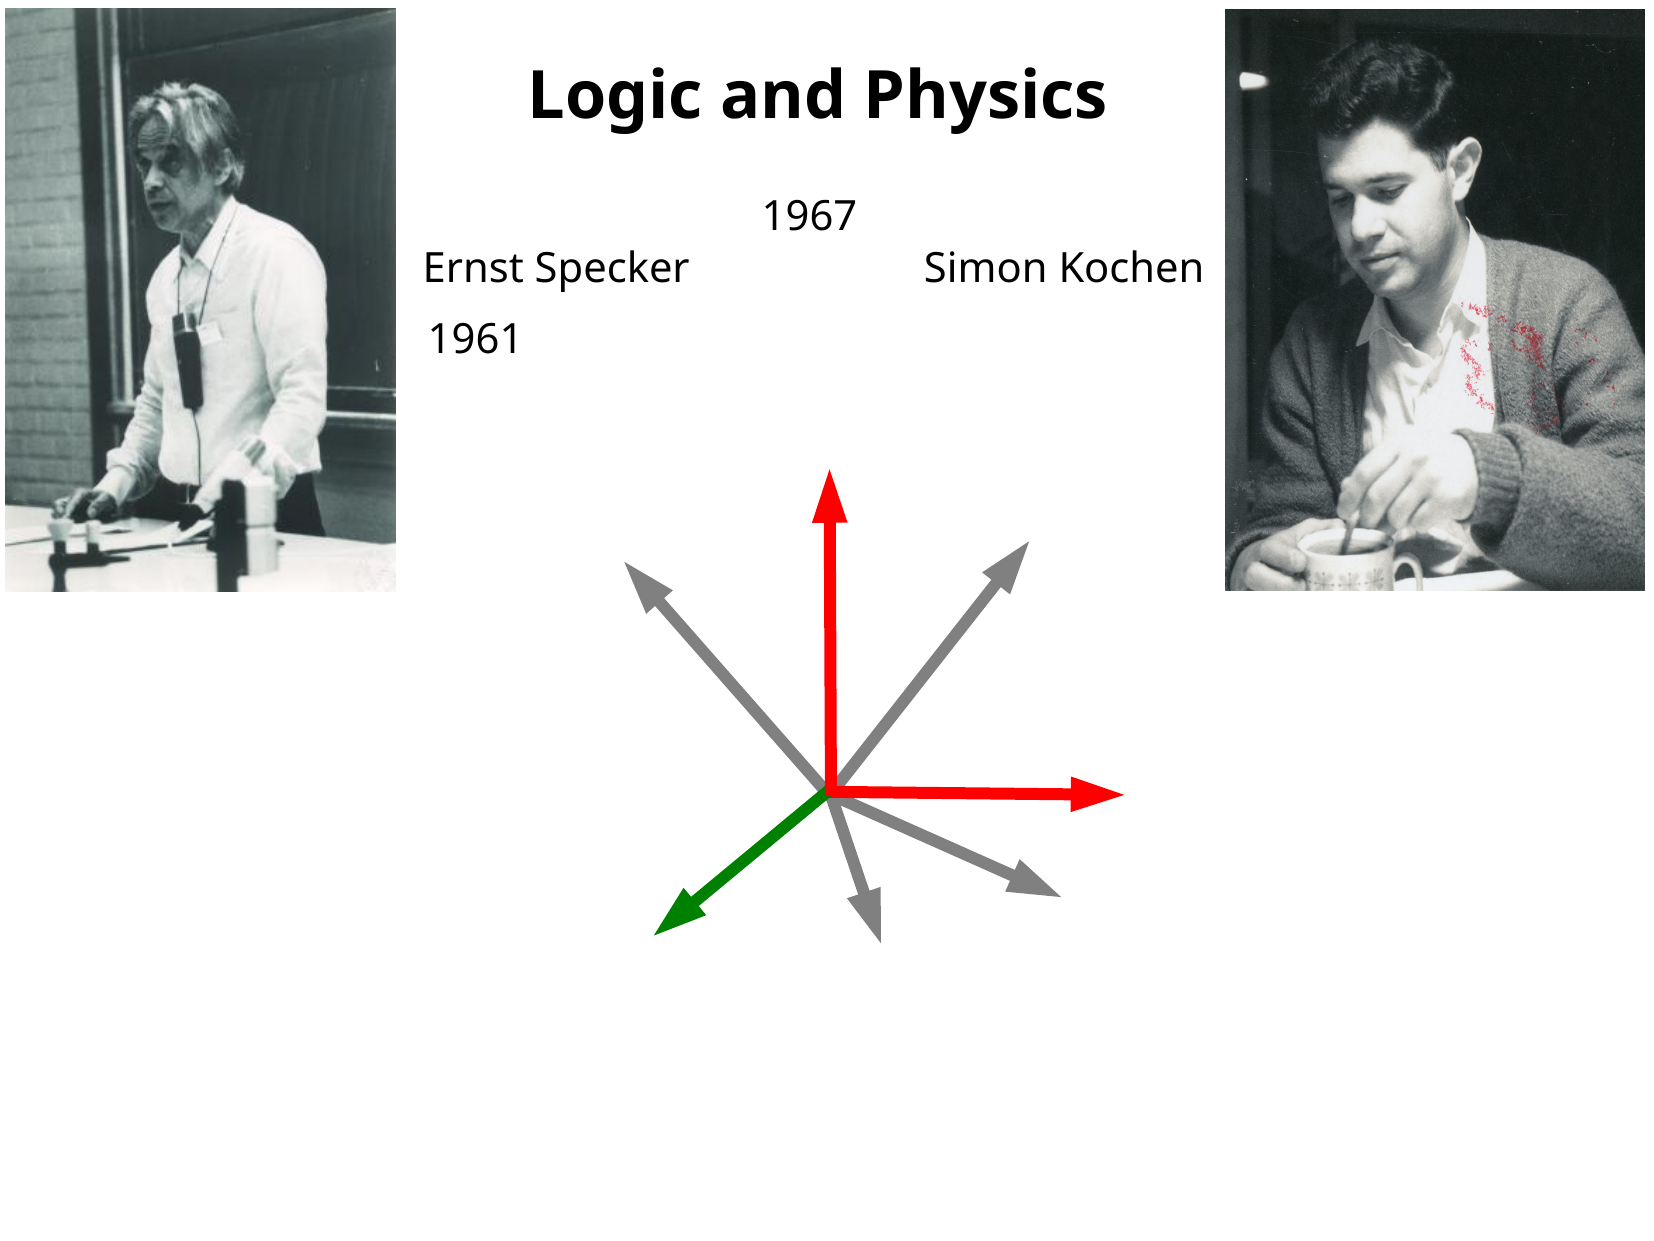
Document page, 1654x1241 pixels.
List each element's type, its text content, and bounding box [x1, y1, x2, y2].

text_box 1961 [412, 301, 755, 370]
text_box 1967 [746, 177, 1089, 246]
text_box [365, 656, 1654, 1216]
text_box Ernst Specker [408, 230, 909, 340]
picture [1225, 9, 1645, 40]
text_box [837, 656, 930, 774]
picture [5, 8, 396, 592]
text_box Logic and Physics [512, 40, 1654, 140]
picture [1225, 140, 1645, 591]
text_box Simon Kochen [909, 230, 1225, 340]
text_box [716, 656, 824, 779]
